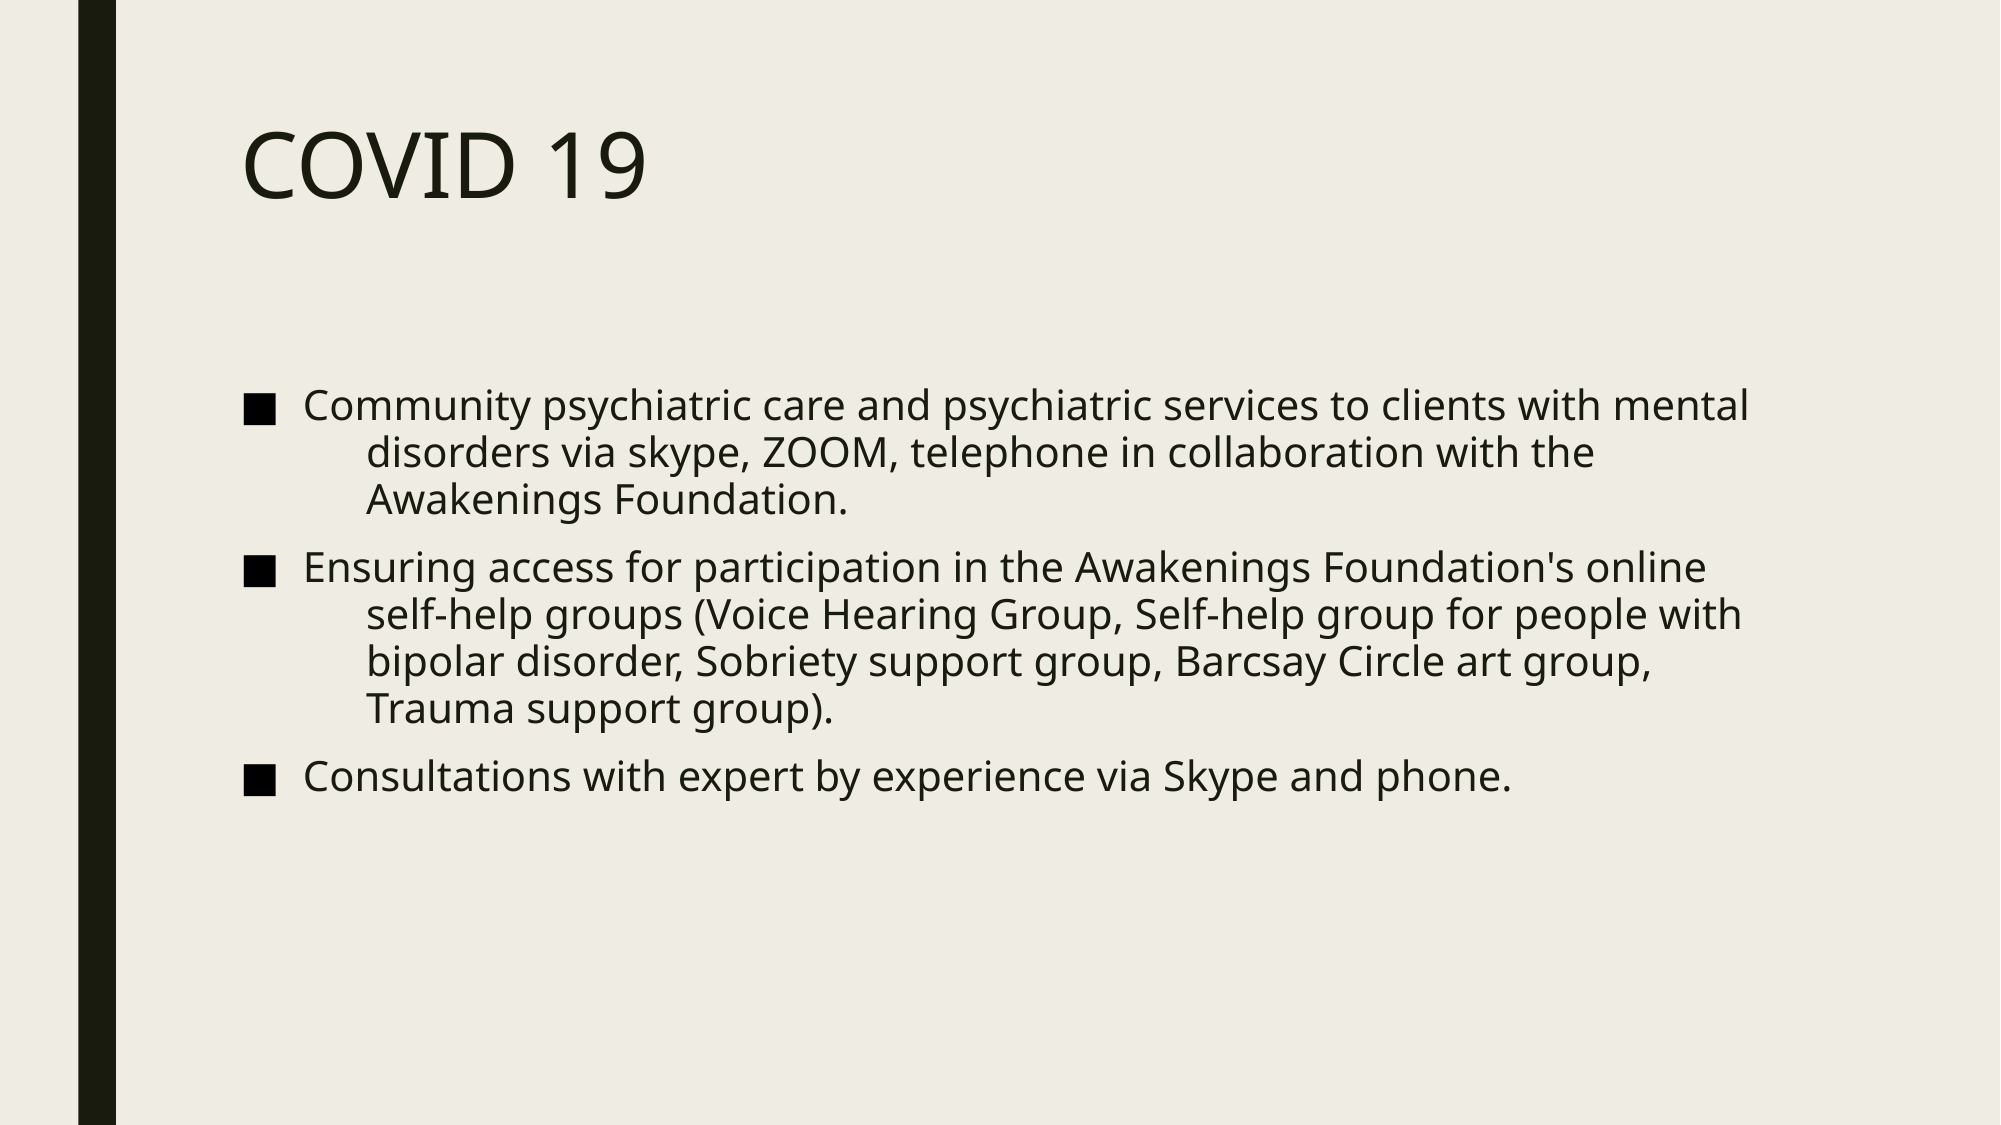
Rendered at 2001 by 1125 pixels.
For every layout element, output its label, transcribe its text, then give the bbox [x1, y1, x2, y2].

list Community psychiatric care and psychiatric services to clients with mental disorders via skype, ZOOM, telephone in collaboration with the Awakenings Foundation. Ensuring access for participation in the Awakenings Foundation's online self-help groups (Voice Hearing Group, Self-help group for people with bipolar disorder, Sobriety support group, Barcsay Circle art group, Trauma support group). Consultations with expert by experience via Skype and phone. [225, 375, 1801, 963]
title COVID 19 [225, 112, 1801, 357]
